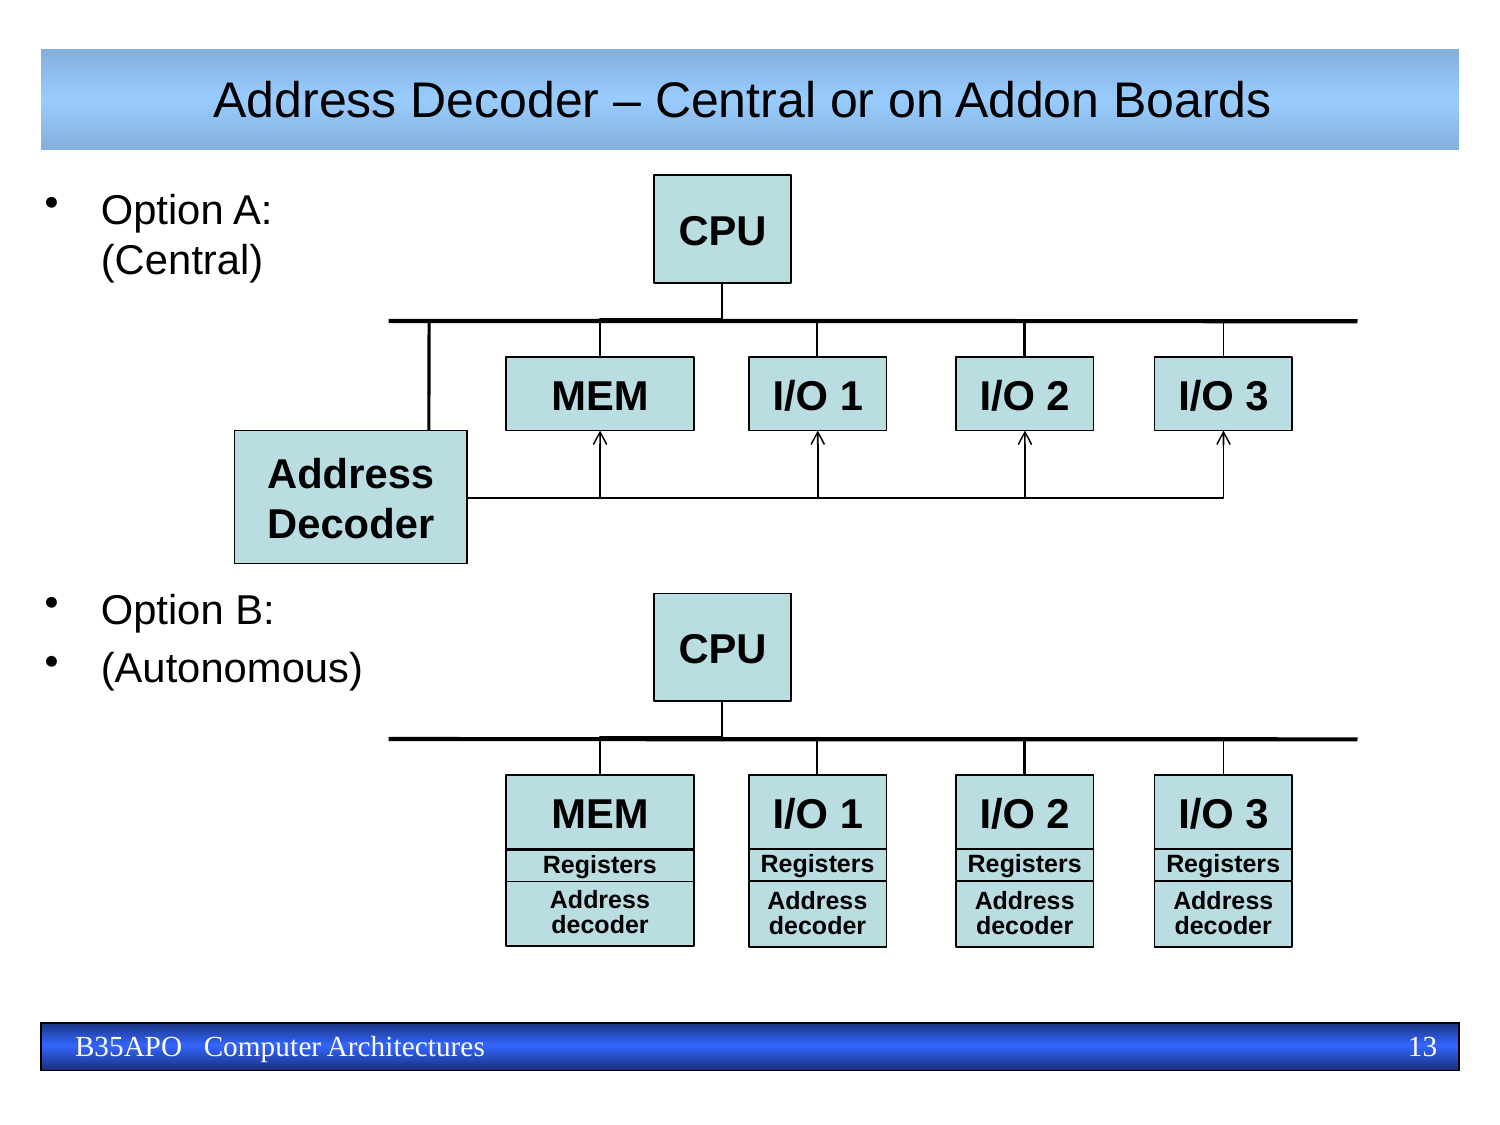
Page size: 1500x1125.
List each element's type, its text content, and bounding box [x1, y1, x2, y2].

title Address Decoder – Central or on Addon Boards [41, 49, 1459, 150]
text_box Address decoder [506, 882, 695, 947]
text_box CPU [653, 175, 792, 283]
text_box Address decoder [1154, 881, 1292, 948]
text_box Registers [956, 848, 1094, 881]
text_box Address Decoder [234, 430, 467, 564]
text_box Address decoder [749, 881, 887, 948]
text_box I/O 2 [956, 356, 1094, 431]
text_box MEM [506, 774, 695, 849]
text_box Registers [506, 849, 695, 882]
text_box Registers [749, 848, 887, 881]
text_box MEM [506, 356, 695, 431]
text_box Registers [1154, 848, 1292, 881]
text_box I/O 2 [956, 774, 1094, 848]
text_box Option A: (Central) Option B: (Autonomous) [29, 175, 1436, 1000]
text_box I/O 3 [1154, 356, 1292, 431]
text_box I/O 1 [749, 356, 887, 431]
text_box I/O 3 [1154, 774, 1292, 848]
text_box I/O 1 [749, 774, 887, 848]
text_box Address decoder [956, 881, 1094, 948]
text_box CPU [653, 593, 792, 702]
